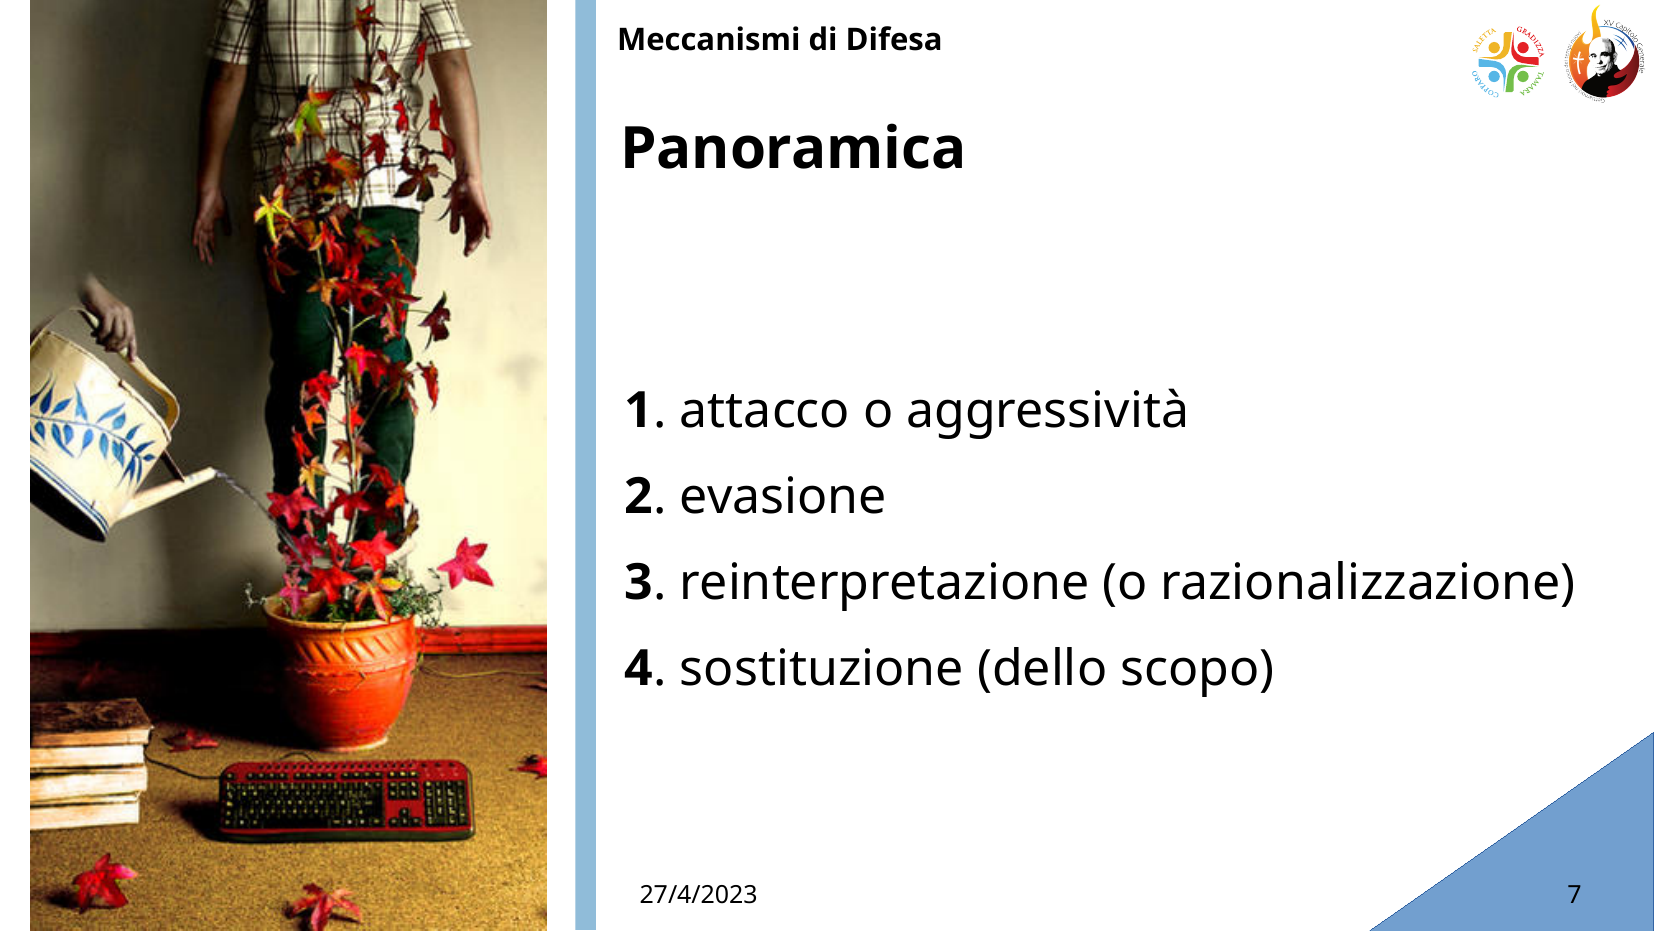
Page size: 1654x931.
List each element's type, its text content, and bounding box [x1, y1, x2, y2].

title Panoramica [620, 106, 1617, 178]
picture [1563, 4, 1646, 103]
subtitle 1. attacco o aggressività 2. evasione 3. reinterpretazione (o razionalizzazione) 4. sostituzione (dello scopo) [624, 188, 1630, 885]
picture [30, 0, 547, 931]
text_box Meccanismi di Difesa [602, 9, 1335, 63]
